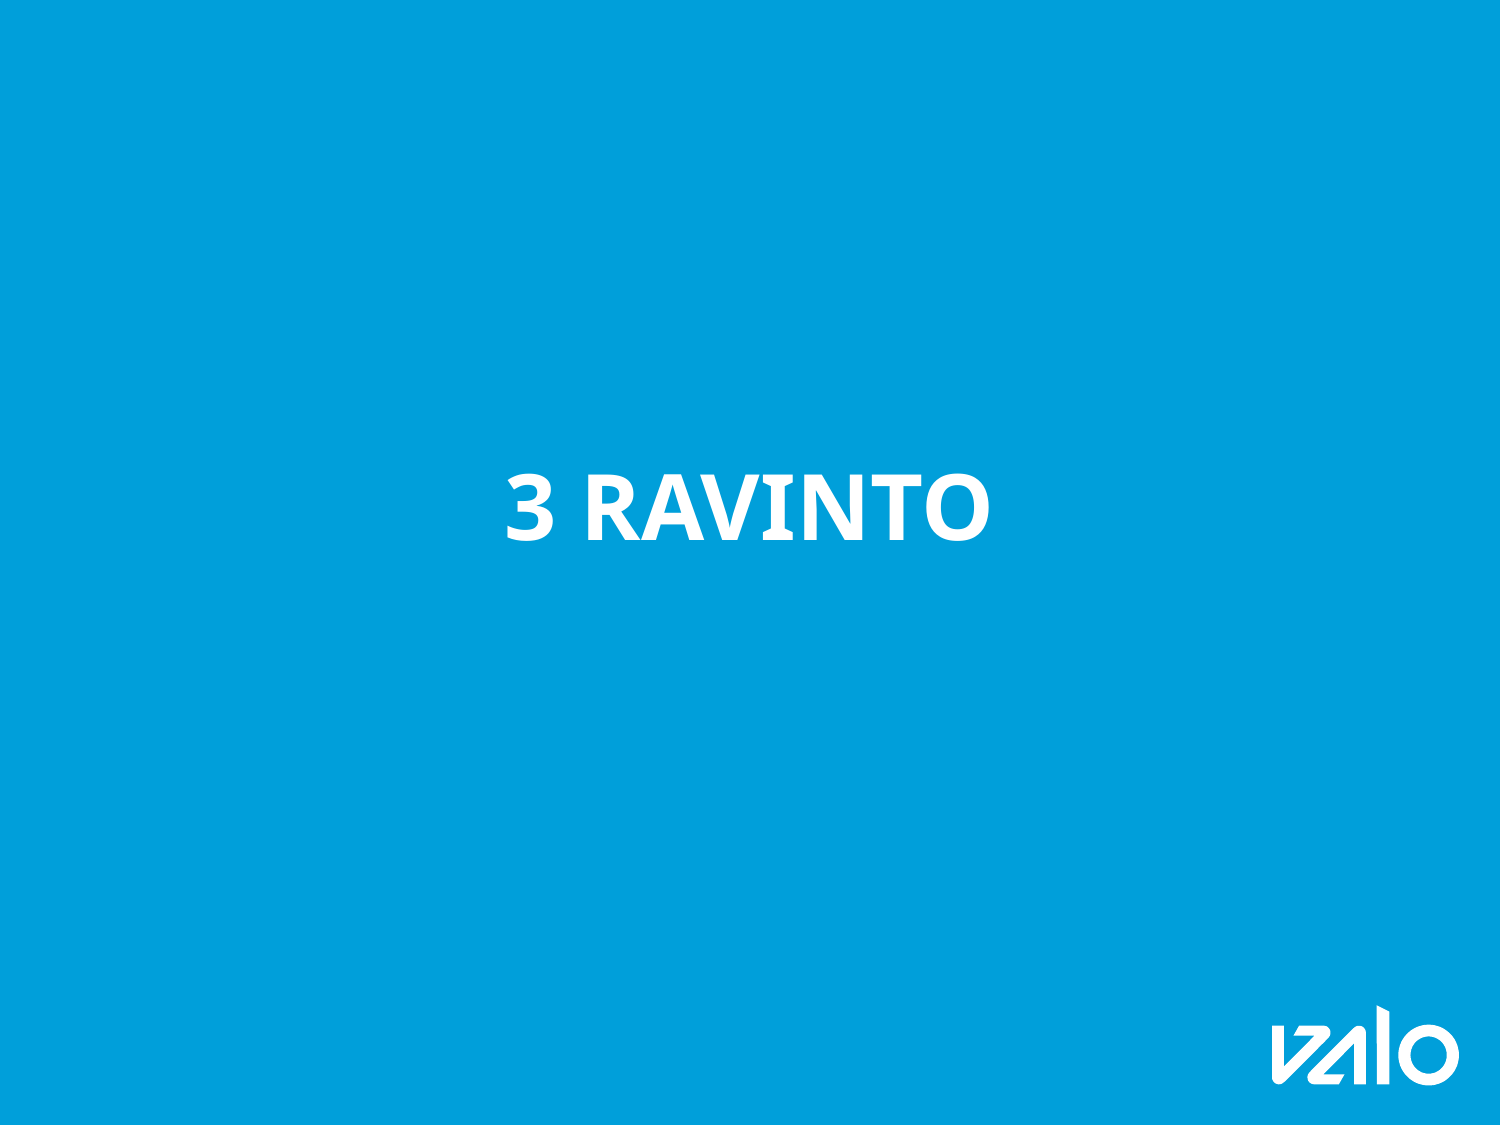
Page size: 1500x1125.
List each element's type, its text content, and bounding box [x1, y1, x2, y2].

title 3 RAVINTO [112, 392, 1388, 634]
